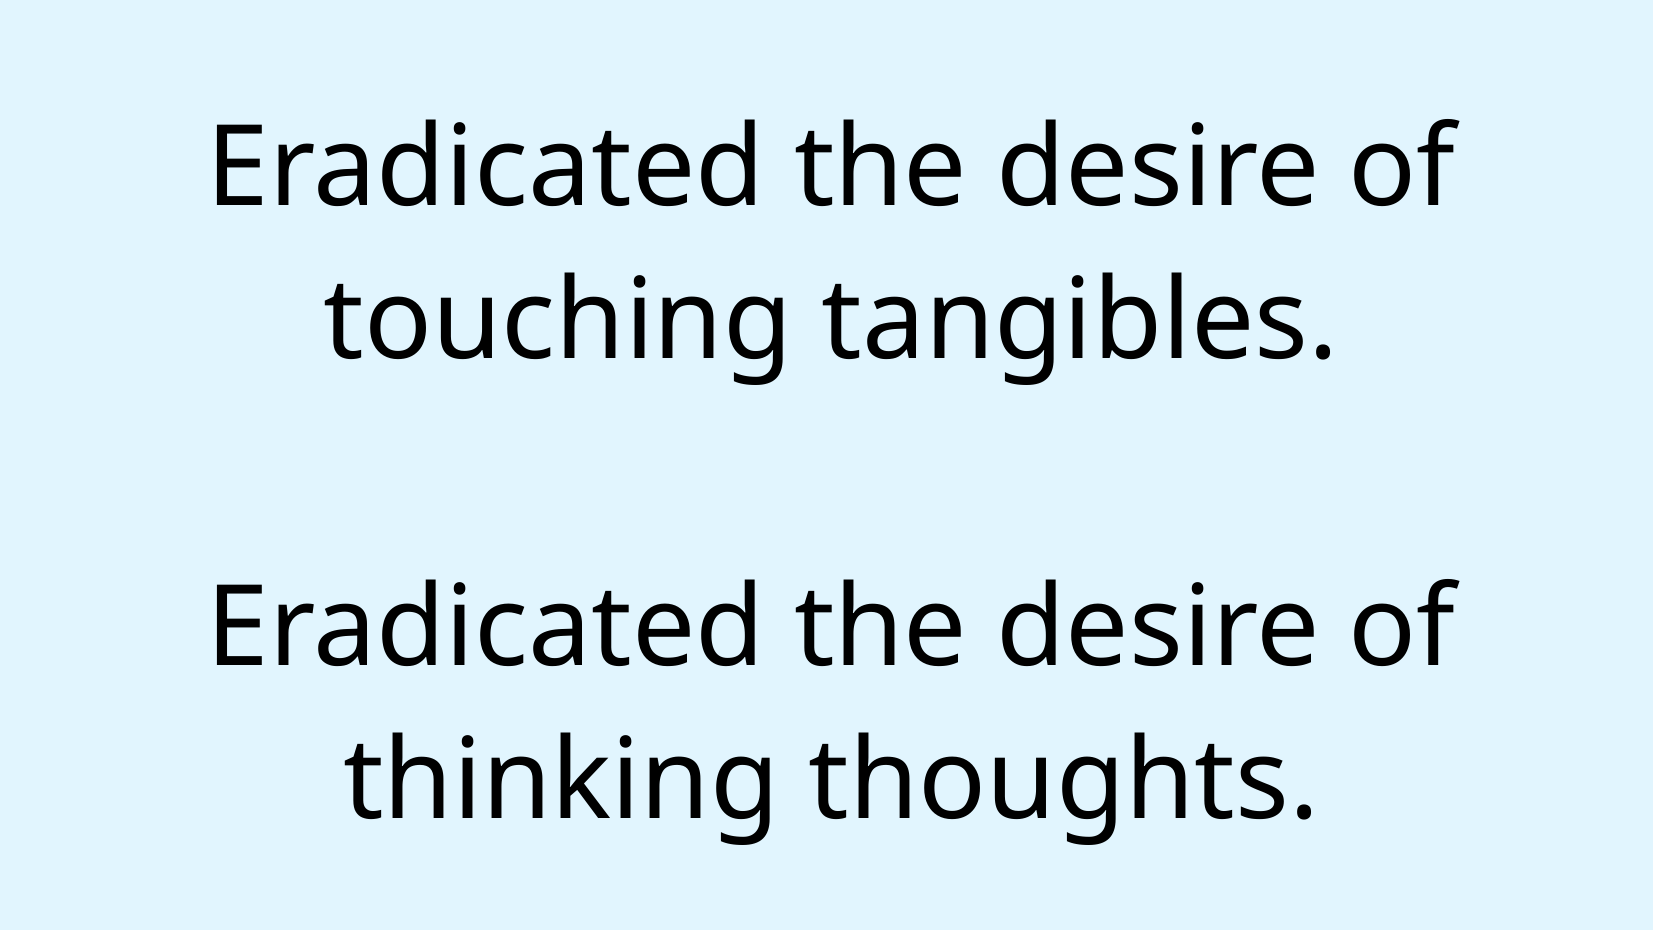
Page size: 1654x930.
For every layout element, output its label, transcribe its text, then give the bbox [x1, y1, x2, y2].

subtitle Eradicated the desire of touching tangibles. Eradicated the desire of thinking thoughts. [45, 1, 1618, 930]
